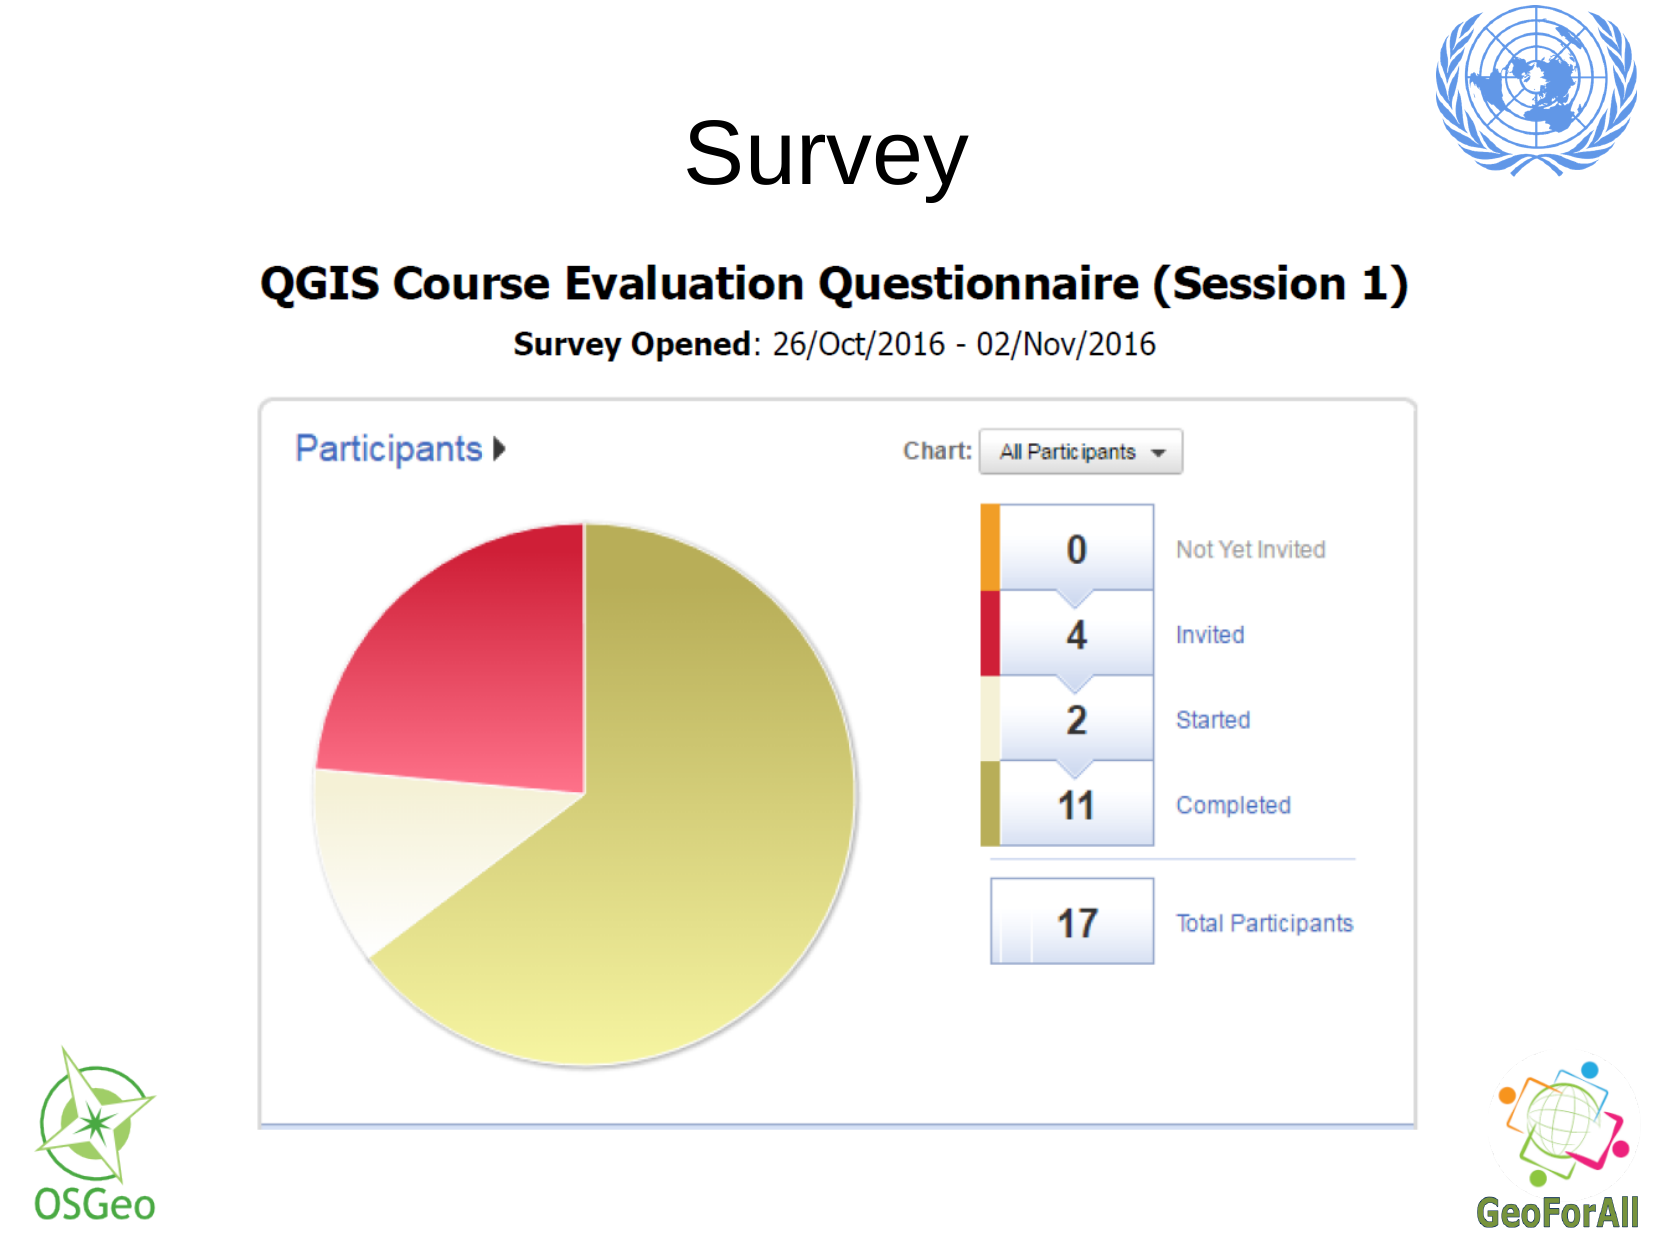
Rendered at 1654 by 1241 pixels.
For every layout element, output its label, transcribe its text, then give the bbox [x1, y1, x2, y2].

picture [1437, 1048, 1654, 1241]
picture [224, 235, 1462, 1146]
picture [1416, 5, 1654, 180]
picture [6, 1043, 184, 1221]
title Survey [82, 49, 1571, 257]
